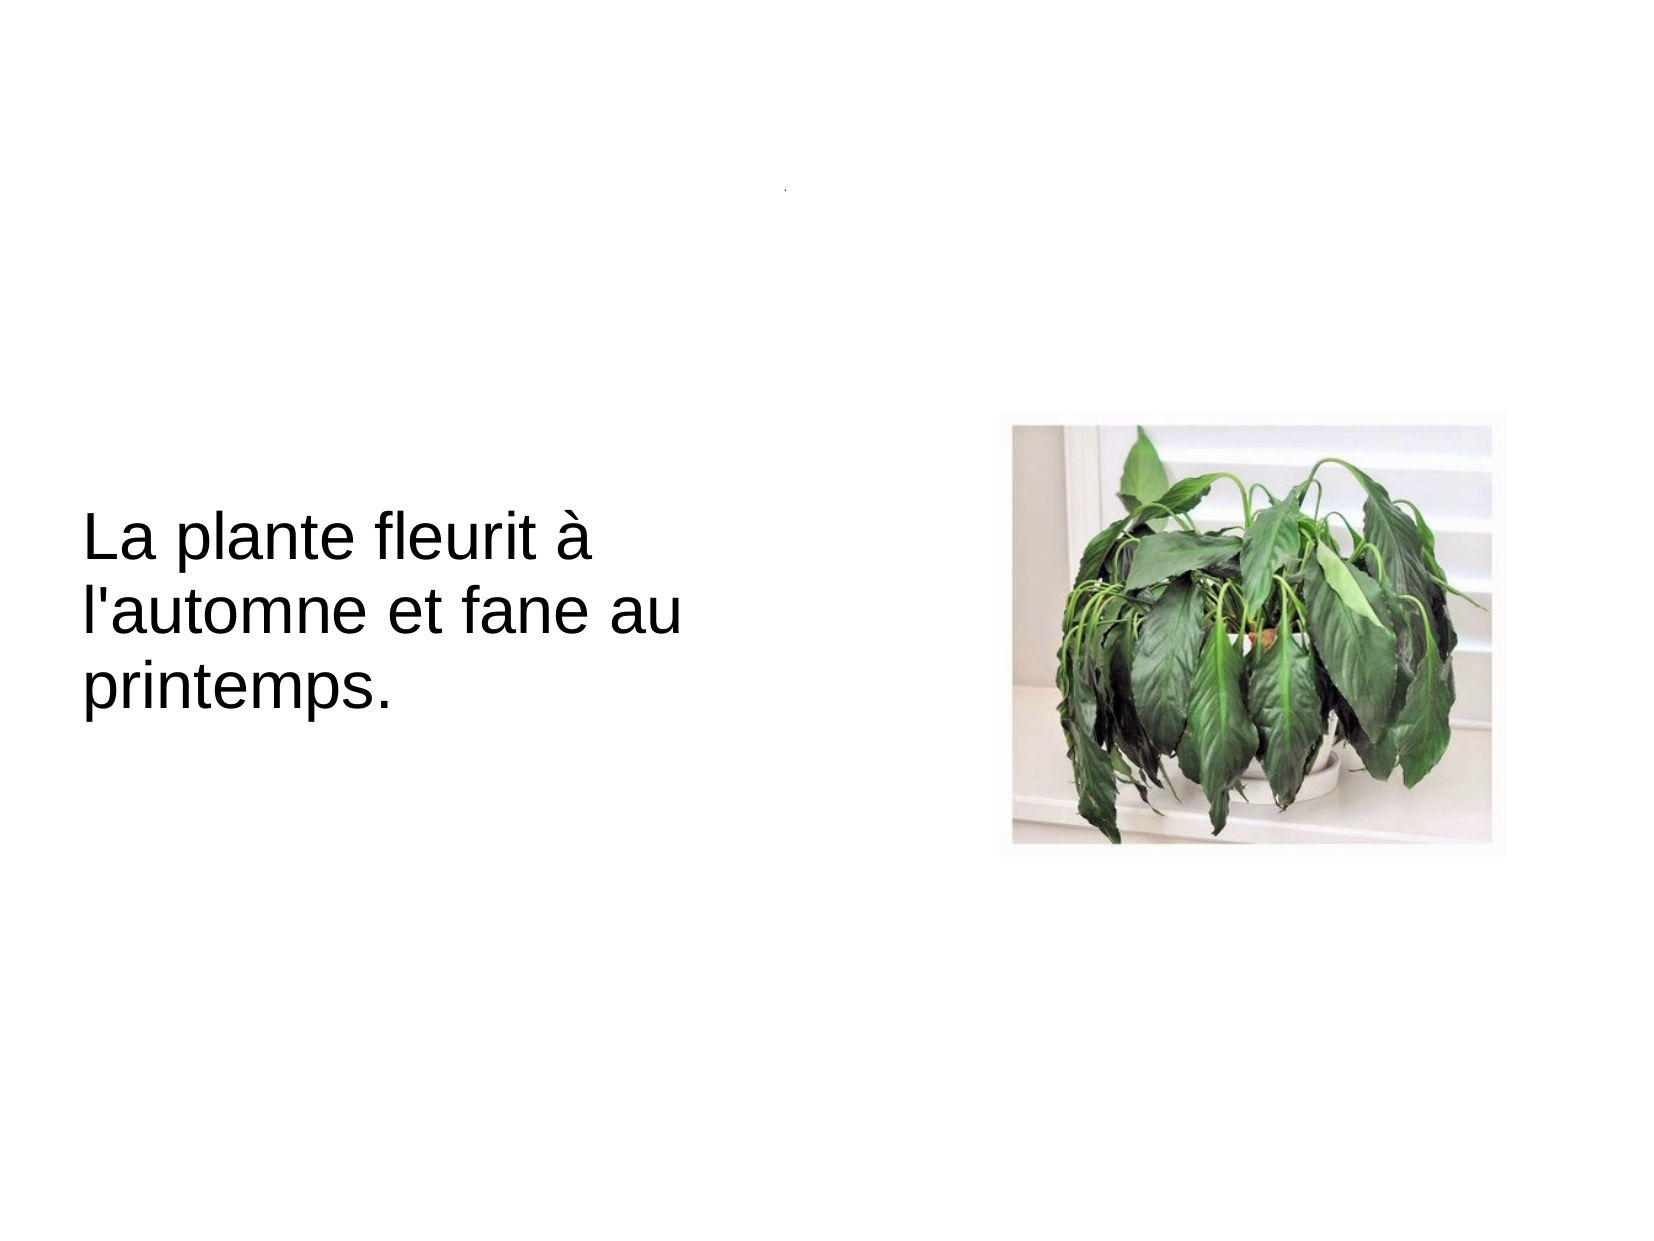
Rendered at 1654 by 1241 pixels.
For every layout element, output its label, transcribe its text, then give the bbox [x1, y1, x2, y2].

title . [767, 167, 804, 207]
picture [999, 413, 1506, 857]
list La plante fleurit à l'automne et fane au printemps. [82, 290, 809, 1109]
